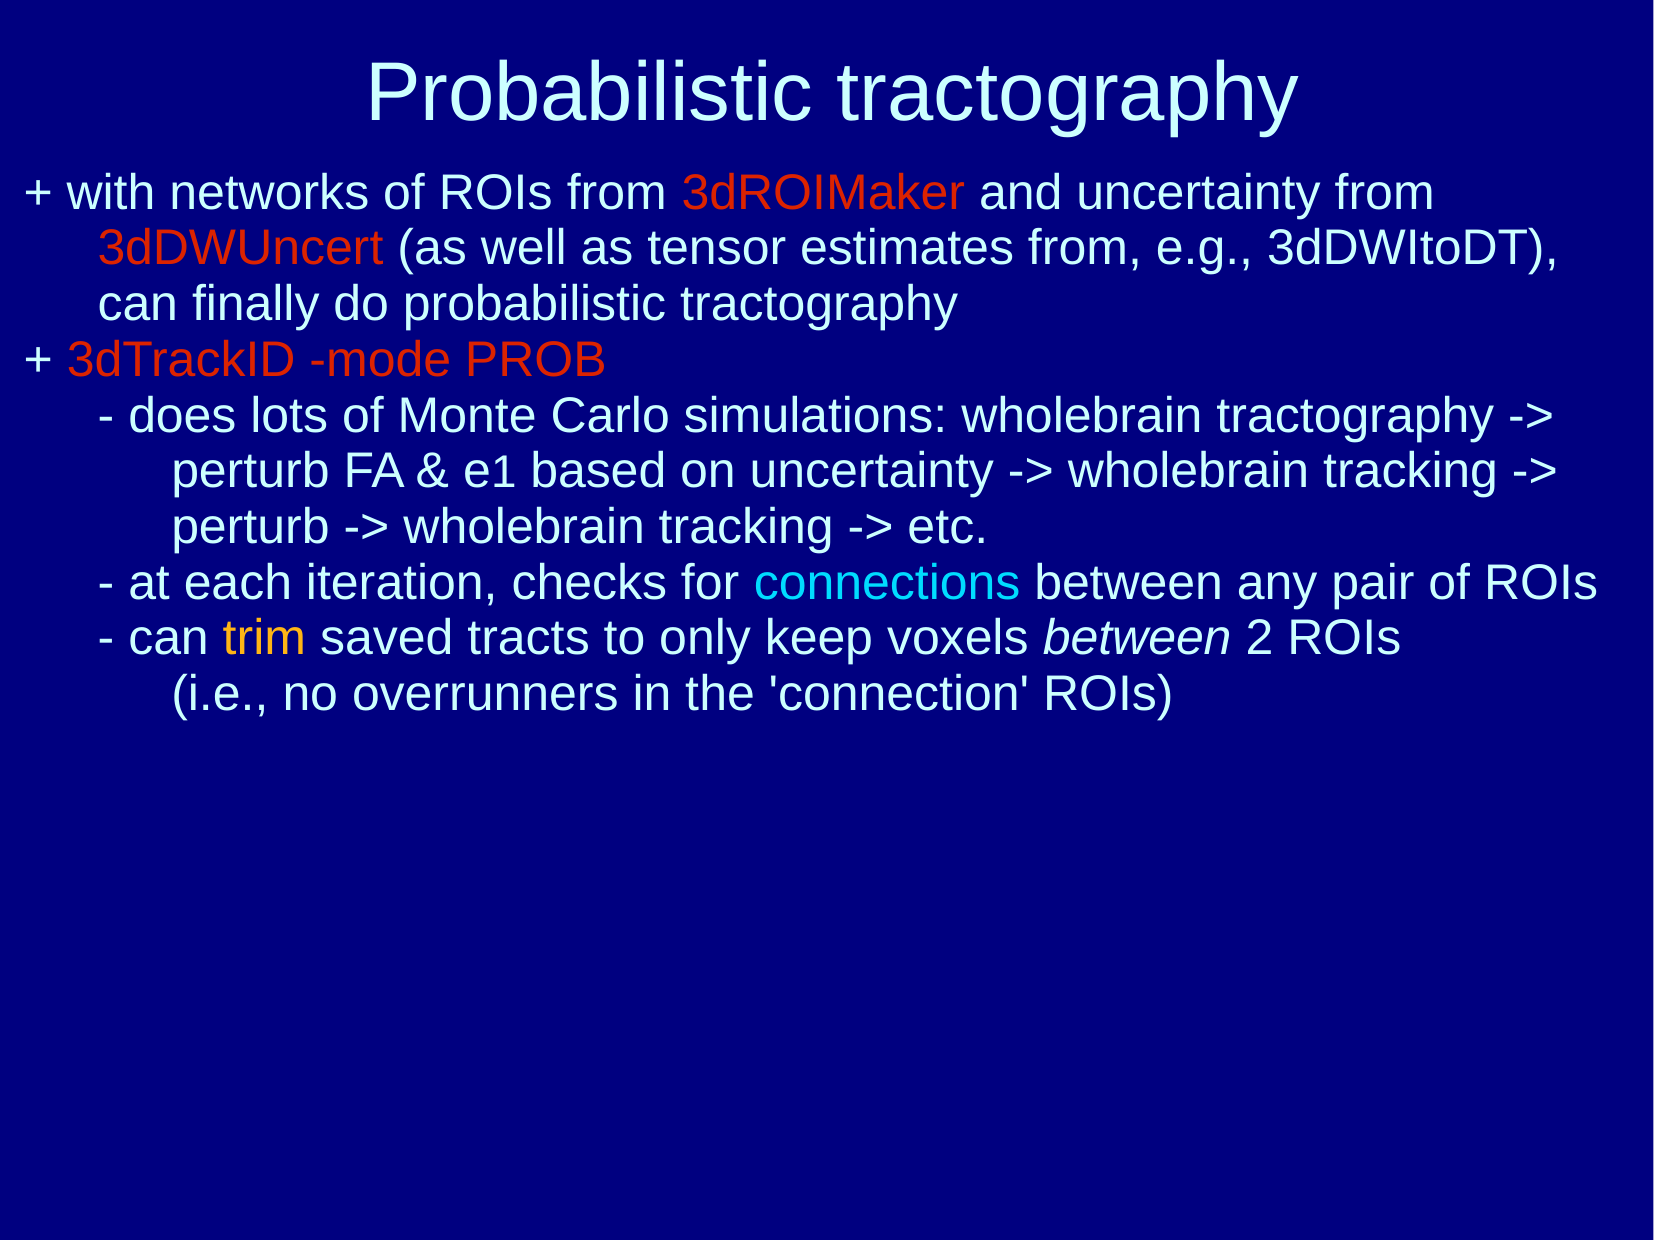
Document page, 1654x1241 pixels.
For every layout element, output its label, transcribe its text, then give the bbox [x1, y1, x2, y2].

text_box + with networks of ROIs from 3dROIMaker and uncertainty from 3dDWUncert (as well as tensor estimates from, e.g., 3dDWItoDT), can finally do probabilistic tractography + 3dTrackID -mode PROB - does lots of Monte Carlo simulations: wholebrain tractography -> perturb FA & e1 based on uncertainty -> wholebrain tracking -> perturb -> wholebrain tracking -> etc. - at each iteration, checks for connections between any pair of ROIs - can trim saved tracts to only keep voxels between 2 ROIs (i.e., no overrunners in the 'connection' ROIs) [8, 160, 1631, 841]
title Probabilistic tractography [0, 23, 1654, 160]
